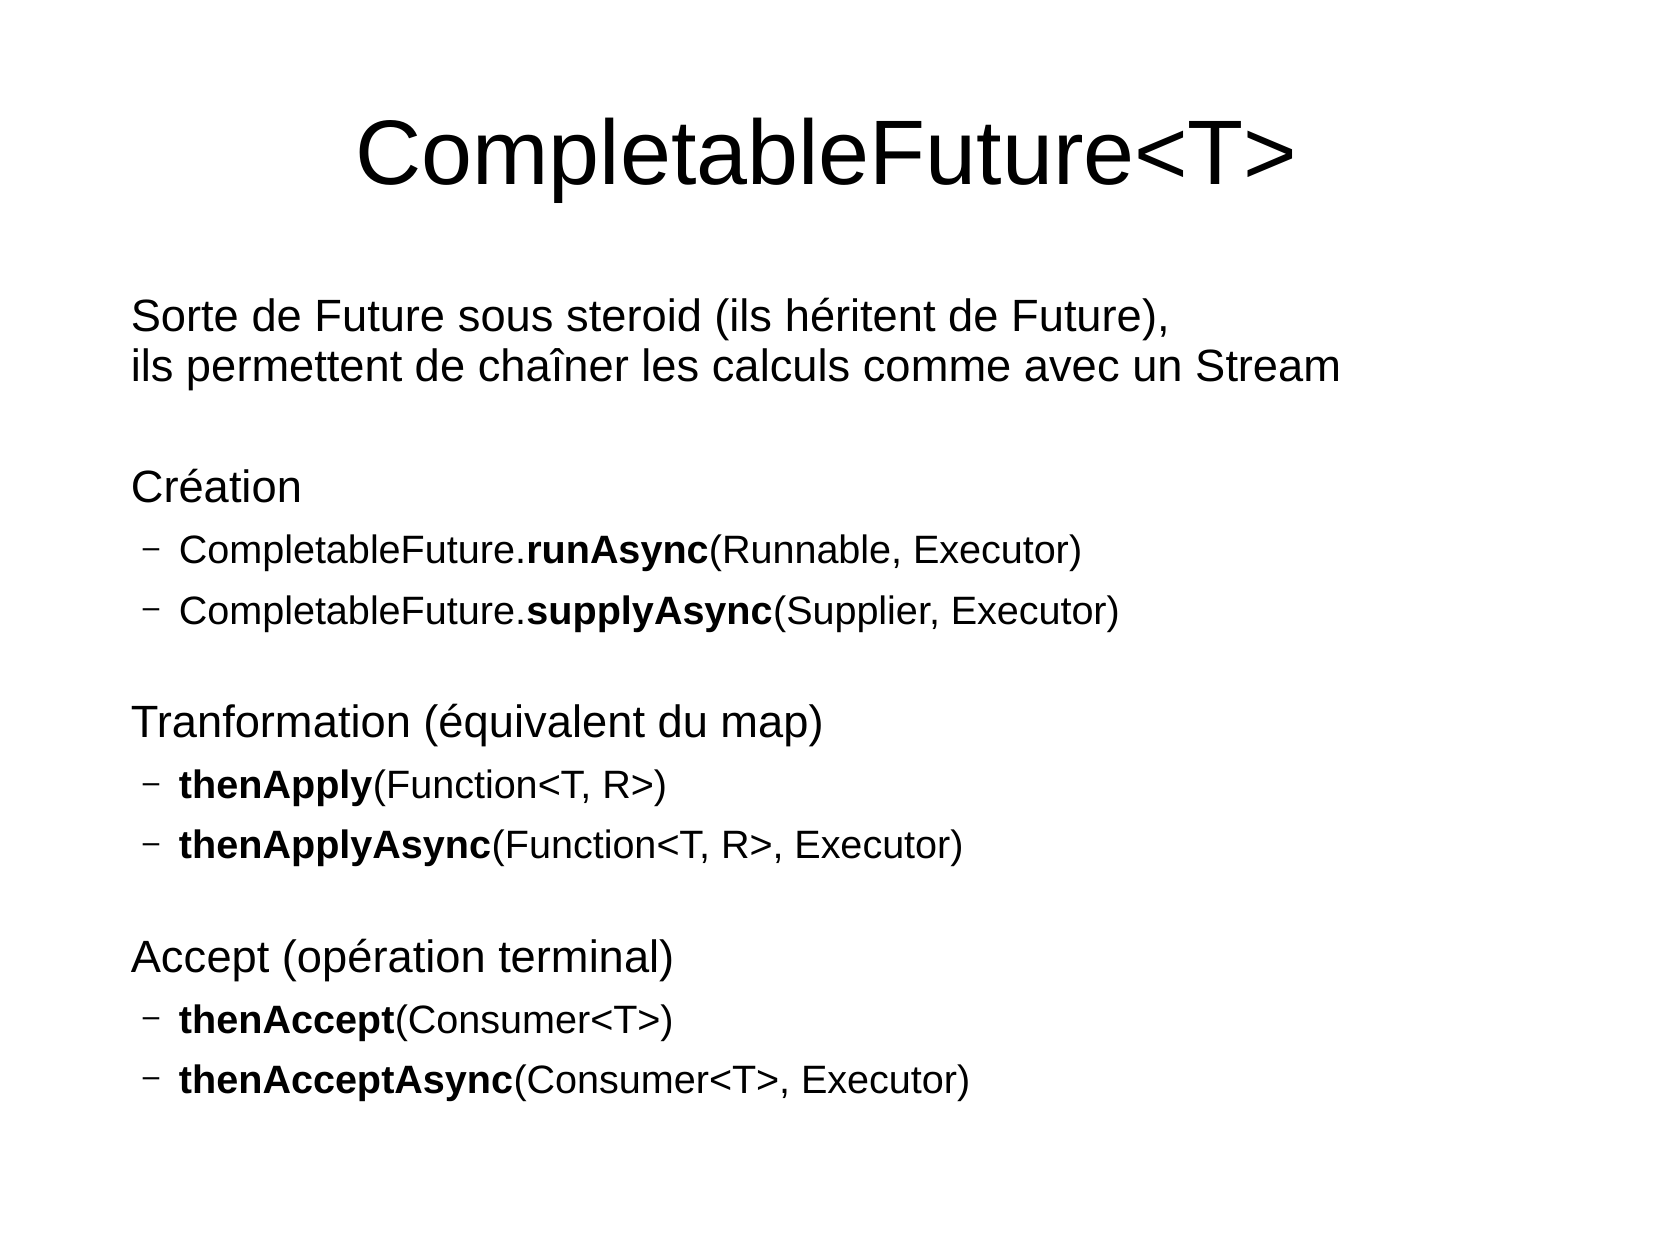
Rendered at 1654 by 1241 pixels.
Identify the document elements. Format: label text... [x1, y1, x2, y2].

list Sorte de Future sous steroid (ils héritent de Future), ils permettent de chaîner les calculs comme avec un Stream Création CompletableFuture.runAsync(Runnable, Executor) CompletableFuture.supplyAsync(Supplier, Executor) Tranformation (équivalent du map) thenApply(Function<T, R>) thenApplyAsync(Function<T, R>, Executor) Accept (opération terminal) thenAccept(Consumer<T>) thenAcceptAsync(Consumer<T>, Executor) [82, 290, 1571, 1111]
title CompletableFuture<T> [82, 49, 1571, 257]
